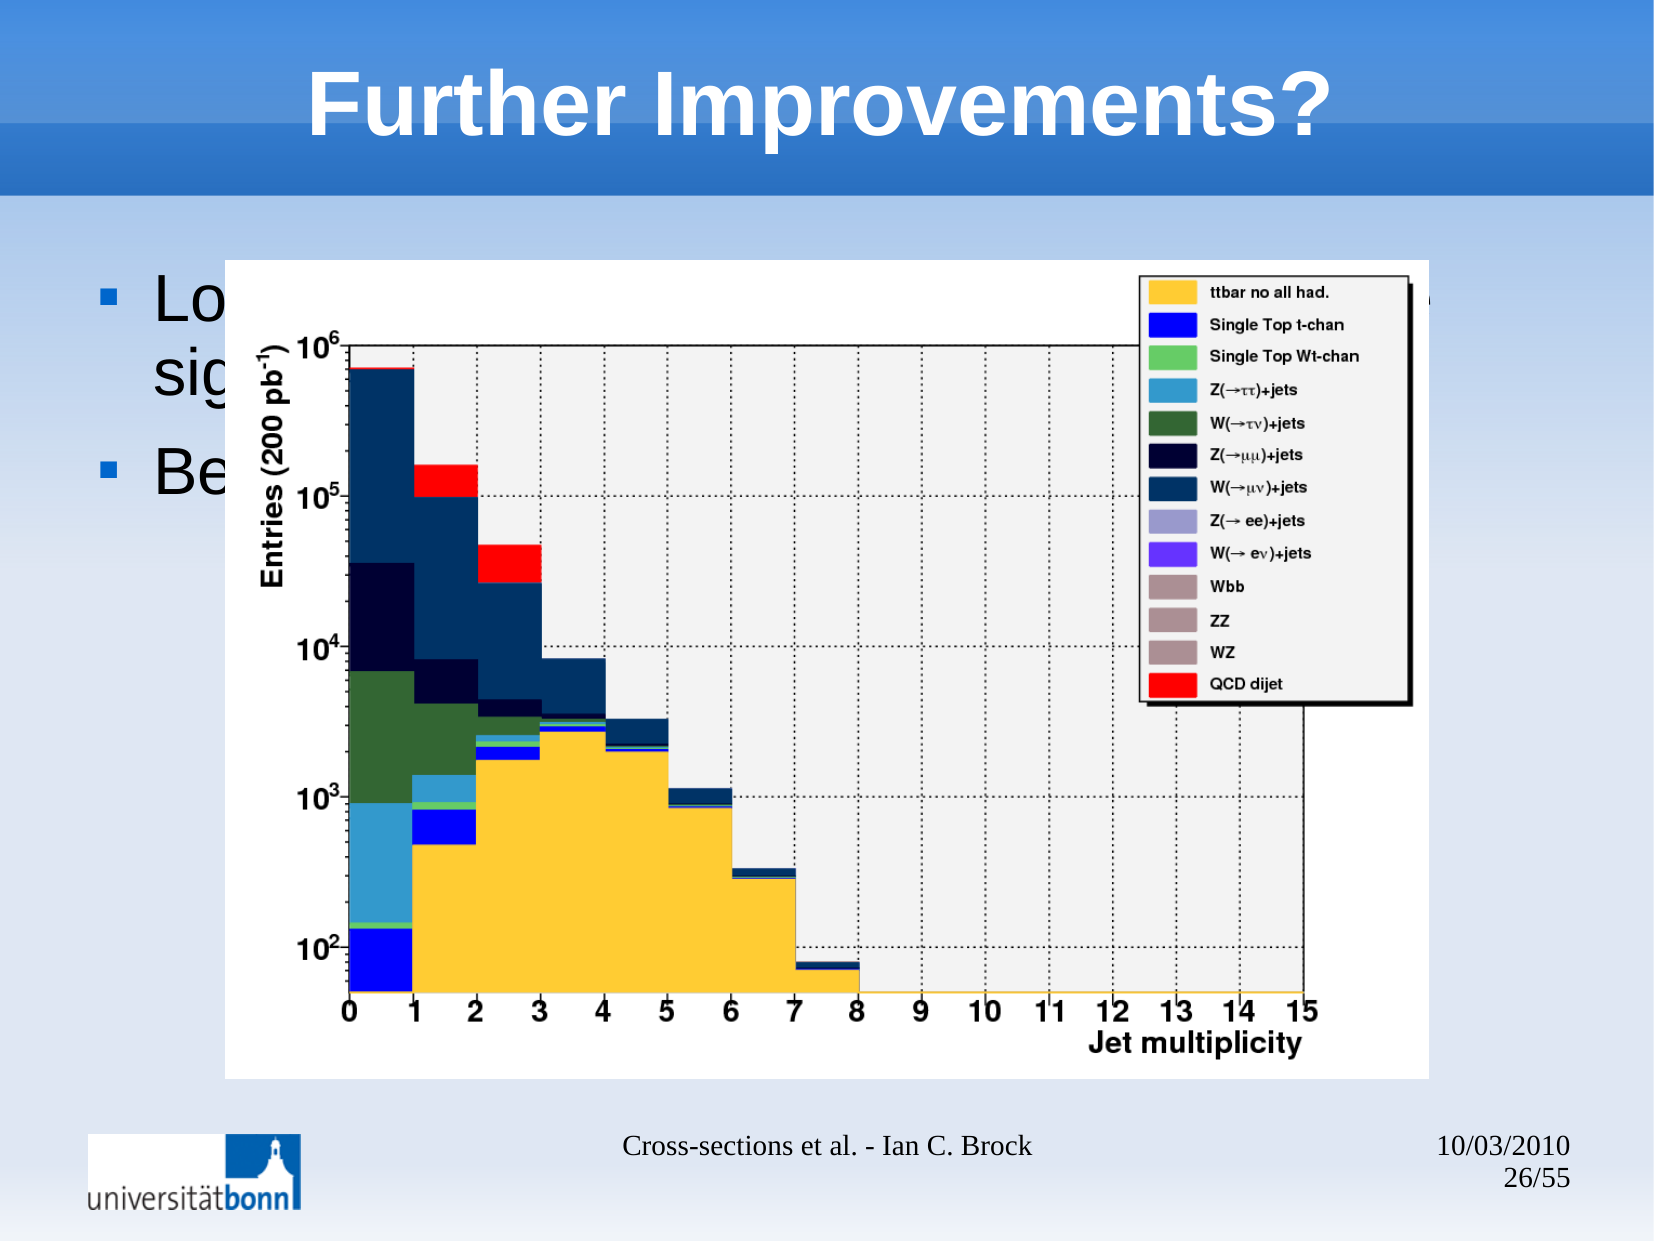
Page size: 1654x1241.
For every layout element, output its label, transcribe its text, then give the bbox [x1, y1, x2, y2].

picture [0, 0, 1654, 1241]
list Look at extra/different variables to separate signal from background Be very careful with number of jets! [82, 260, 417, 1065]
title Further Improvements? [76, 7, 1565, 200]
